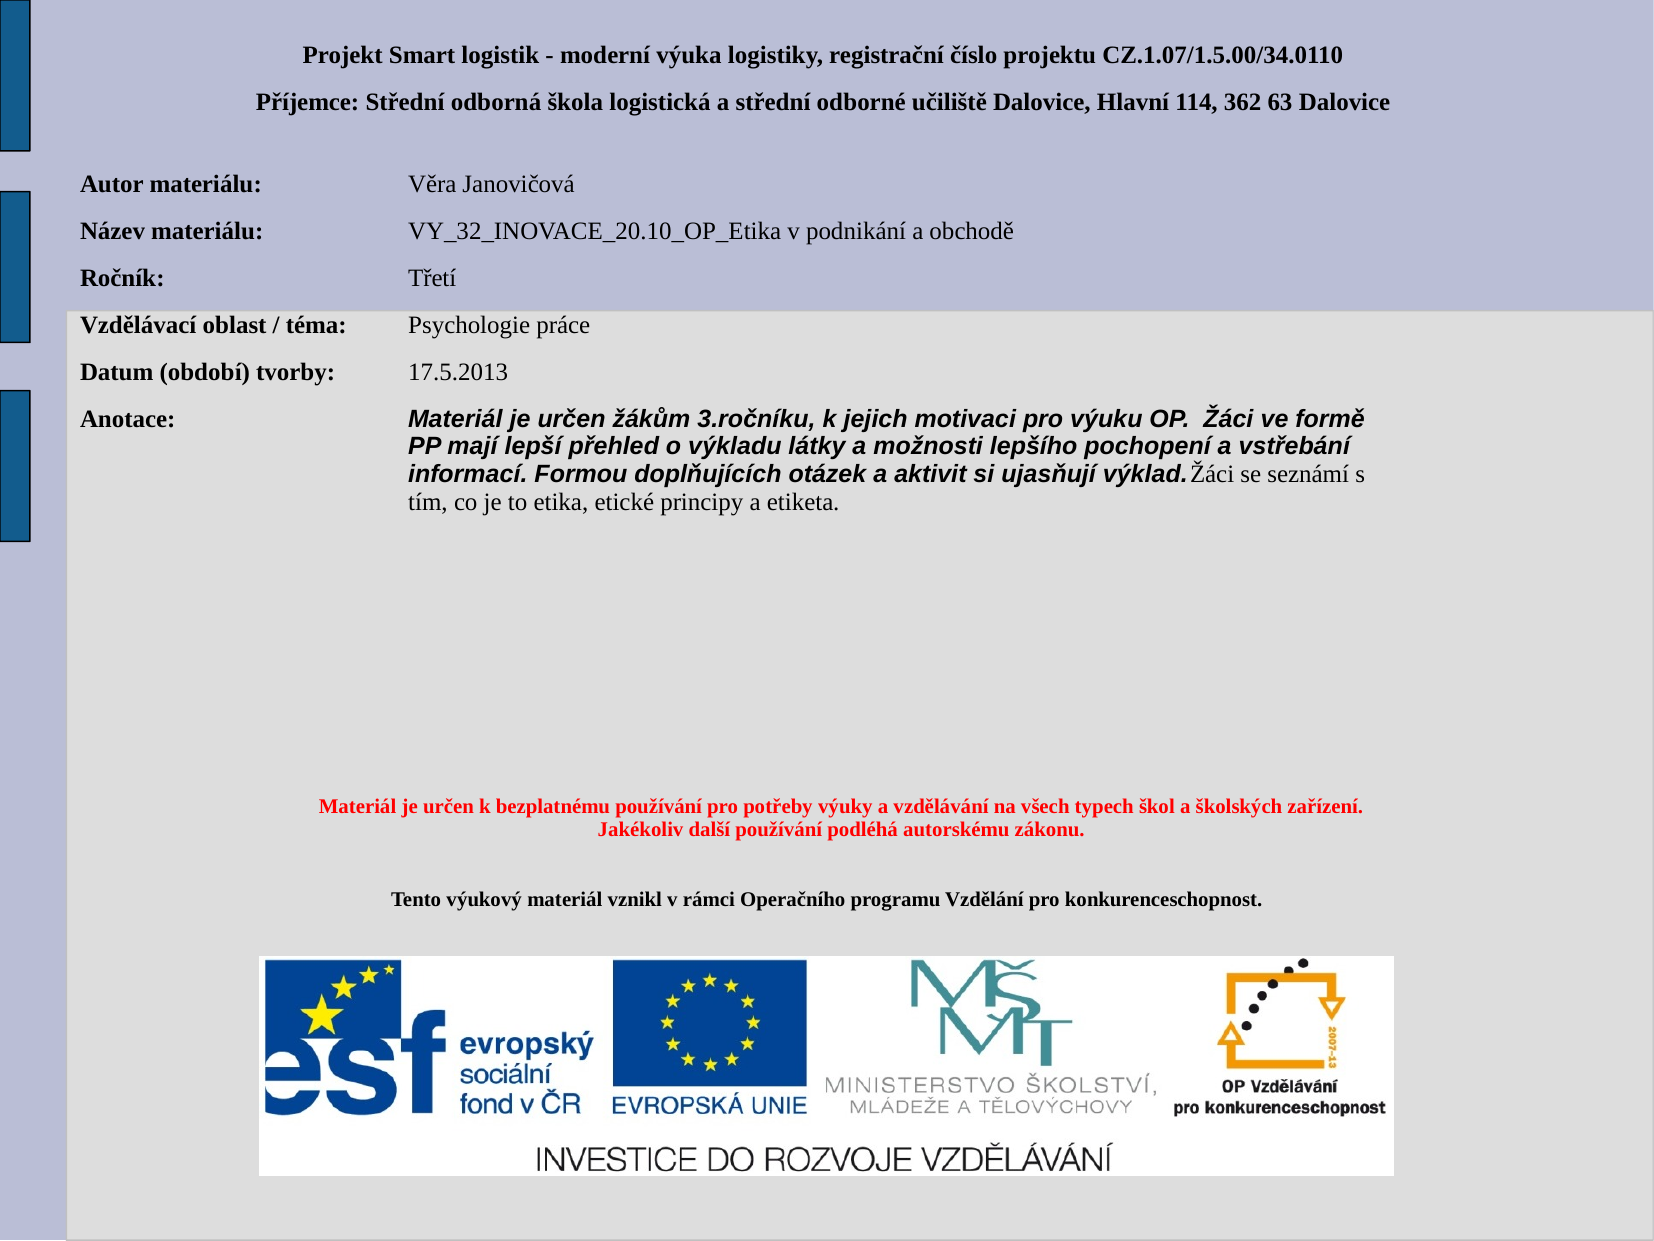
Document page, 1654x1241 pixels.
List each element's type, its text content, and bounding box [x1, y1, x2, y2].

text_box Anotace: [65, 397, 218, 441]
text_box Autor materiálu: [65, 162, 393, 207]
text_box Ročník: [65, 256, 183, 301]
text_box Psychologie práce [393, 303, 1460, 347]
text_box 17.5.2013 [393, 350, 542, 394]
text_box Příjemce: Střední odborná škola logistická a střední odborné učiliště Dalovice, Hlavní 114, 362 63 Dalovice [240, 80, 1432, 125]
text_box Materiál je určen žákům 3.ročníku, k jejich motivaci pro výuku OP. Žáci ve formě PP mají lepší přehled o výkladu látky a možnosti lepšího pochopení a vstřebání informací. Formou doplňujících otázek a aktivit si ujasňují výklad.Žáci se seznámí s tím, co je to etika, etické principy a etiketa. [393, 397, 1402, 526]
text_box Třetí [393, 256, 816, 301]
text_box Vzdělávací oblast / téma: [65, 303, 370, 347]
text_box Tento výukový materiál vznikl v rámci Operačního programu Vzdělání pro konkurenceschopnost. [142, 880, 1511, 920]
text_box Věra Janovičová [393, 162, 683, 207]
text_box VY_32_INOVACE_20.10_OP_Etika v podnikání a obchodě [393, 209, 1448, 254]
text_box Projekt Smart logistik - moderní výuka logistiky, registrační číslo projektu CZ.1.07/1.5.00/34.0110 [287, 34, 1366, 78]
picture [259, 957, 1394, 1176]
text_box Materiál je určen k bezplatnému používání pro potřeby výuky a vzdělávání na všech typech škol a školských zařízení. Jakékoliv další používání podléhá autorskému zákonu. [0, 787, 1654, 850]
text_box Název materiálu: [65, 209, 376, 254]
text_box Datum (období) tvorby: [65, 350, 359, 394]
